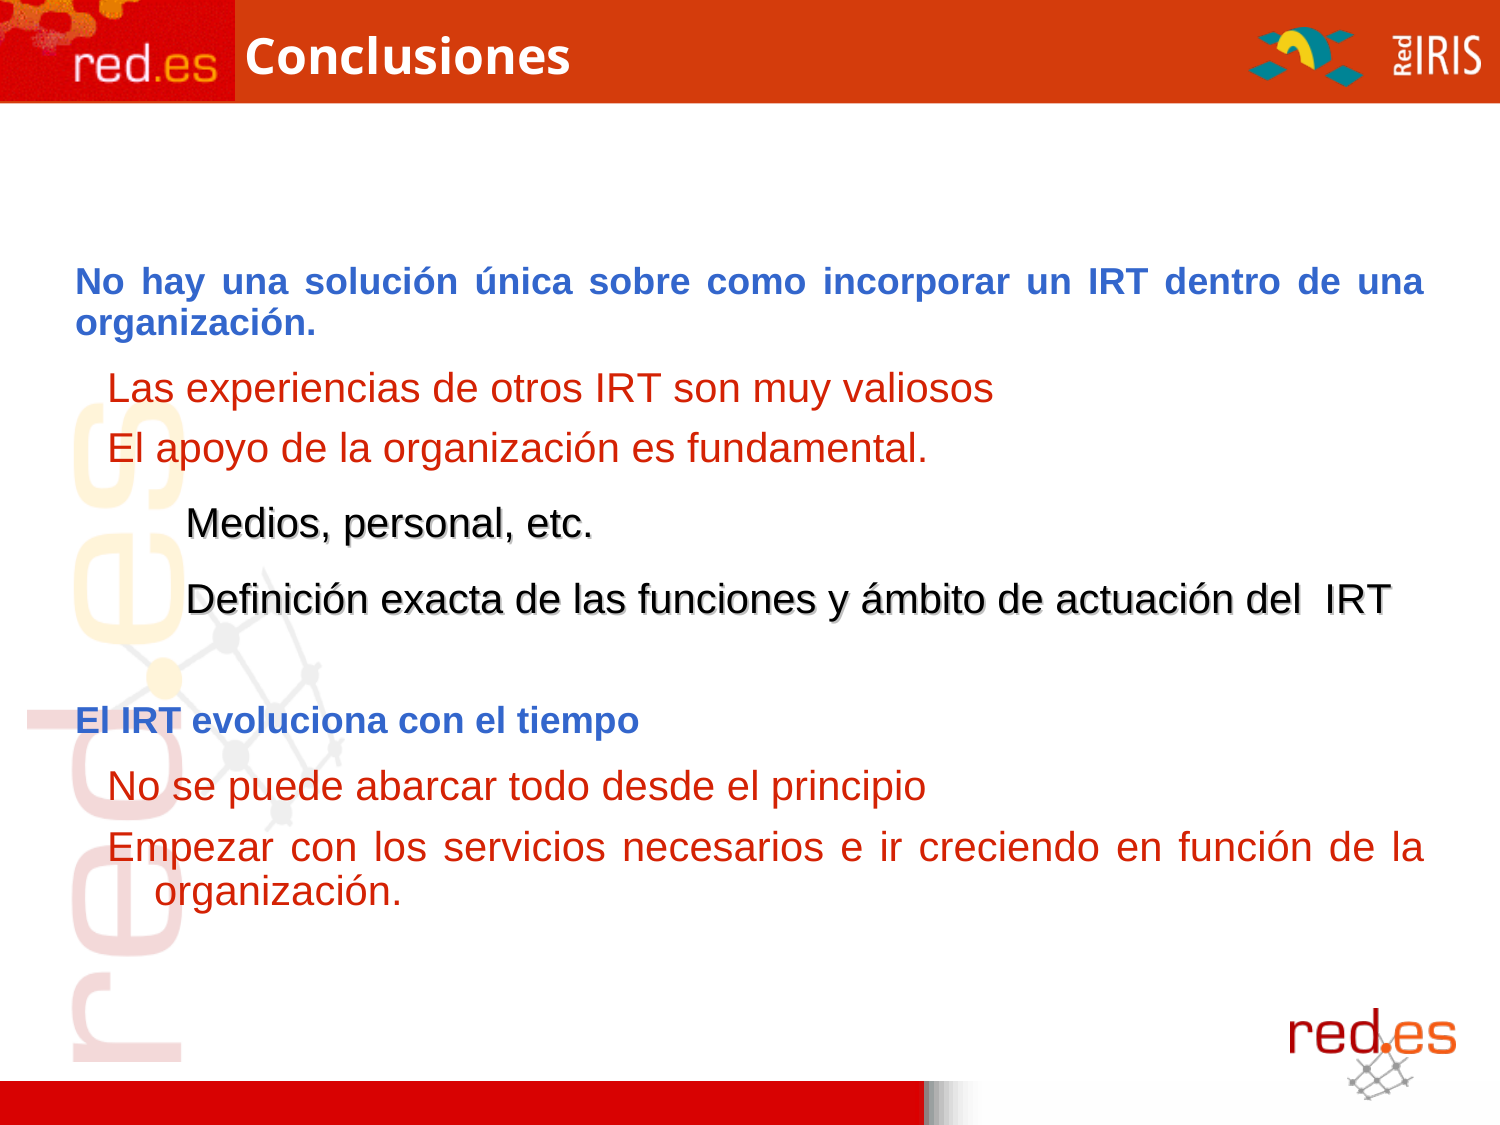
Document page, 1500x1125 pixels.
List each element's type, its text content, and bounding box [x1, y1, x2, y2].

picture [0, 1008, 1500, 1125]
picture [0, 0, 235, 101]
picture [27, 400, 345, 1062]
picture [1412, 27, 1481, 87]
title Conclusiones [244, 0, 1412, 121]
list No hay una solución única sobre como incorporar un IRT dentro de una organización. Las experiencias de otros IRT son muy valiosos El apoyo de la organización es fundamental. Medios, personal, etc. Definición exacta de las funciones y ámbito de actuación del IRT El IRT evoluciona con el tiempo No se puede abarcar todo desde el principio Empezar con los servicios necesarios e ir creciendo en función de la organización. [75, 262, 1426, 1006]
